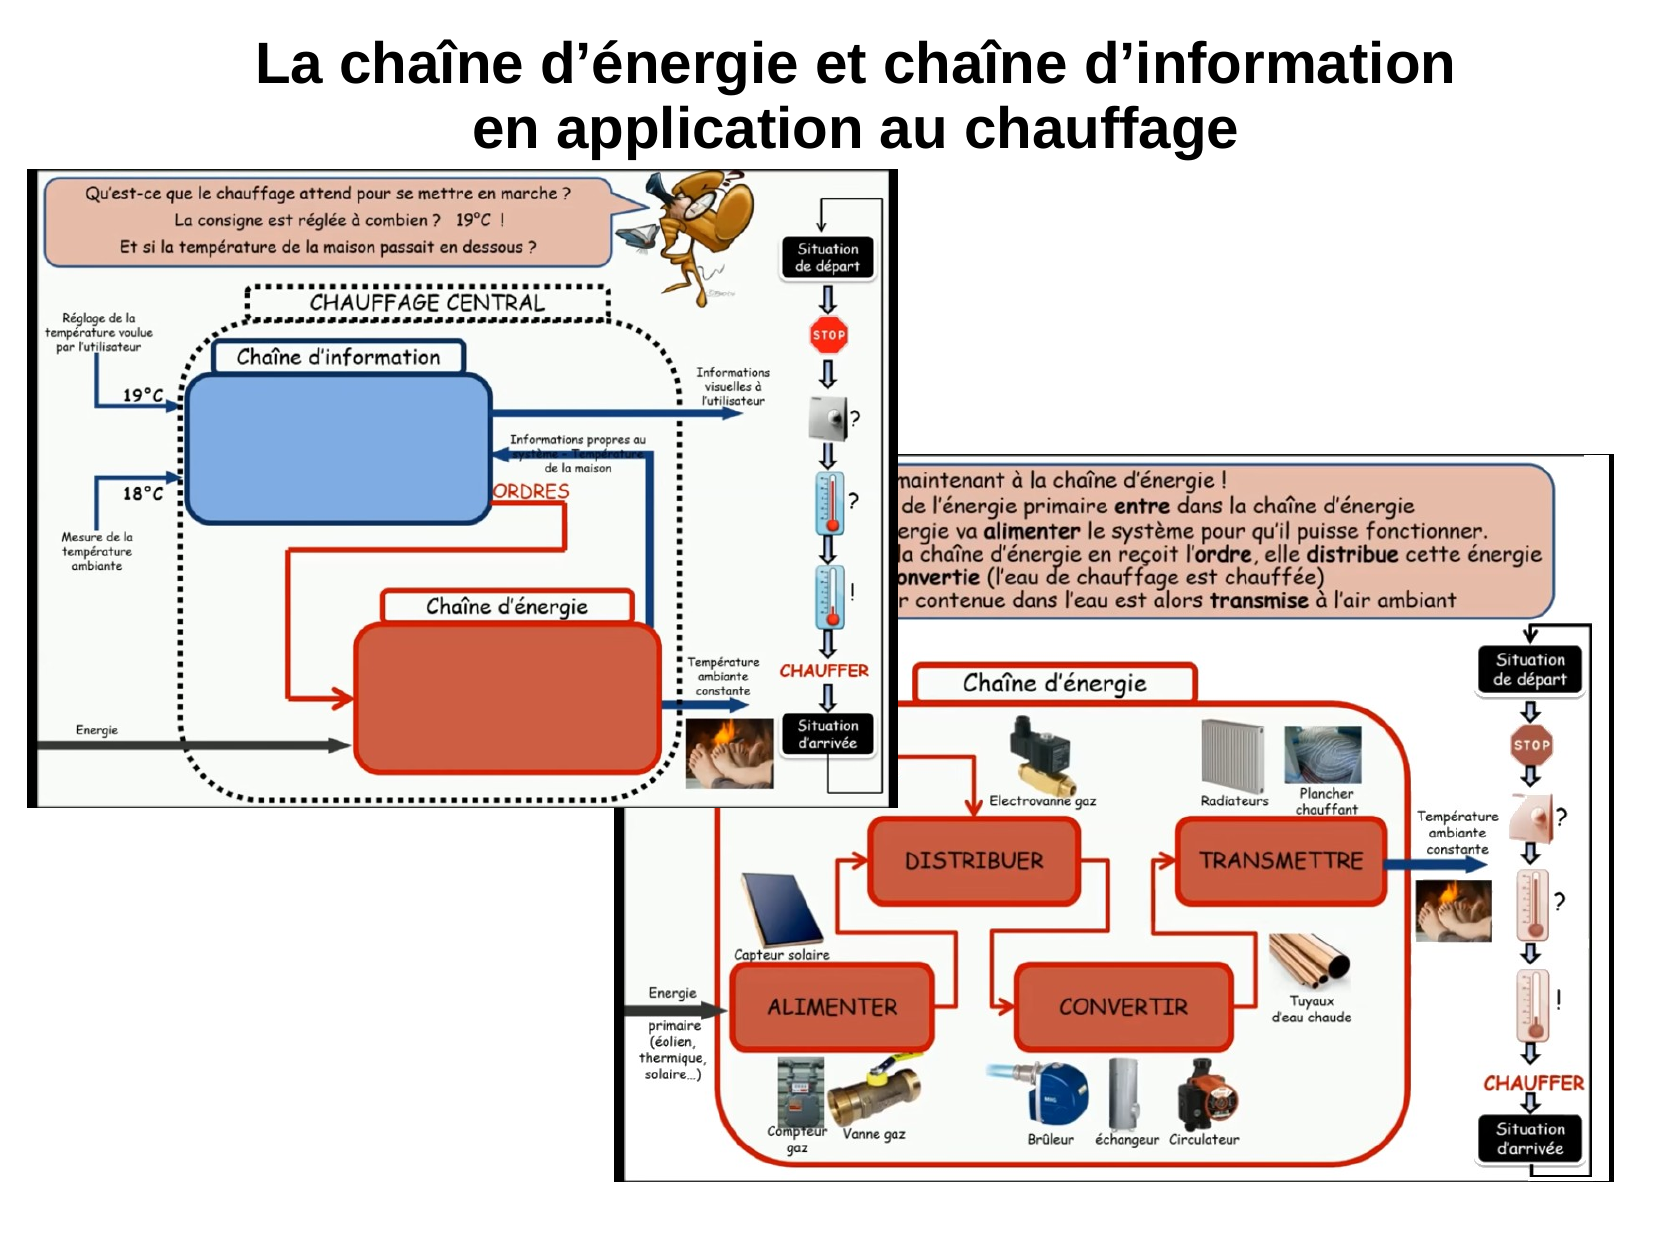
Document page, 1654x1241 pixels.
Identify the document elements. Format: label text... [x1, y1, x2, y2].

text_box La chaîne d’énergie et chaîne d’information en application au chauffage [165, 23, 1548, 169]
picture [27, 169, 1614, 1182]
